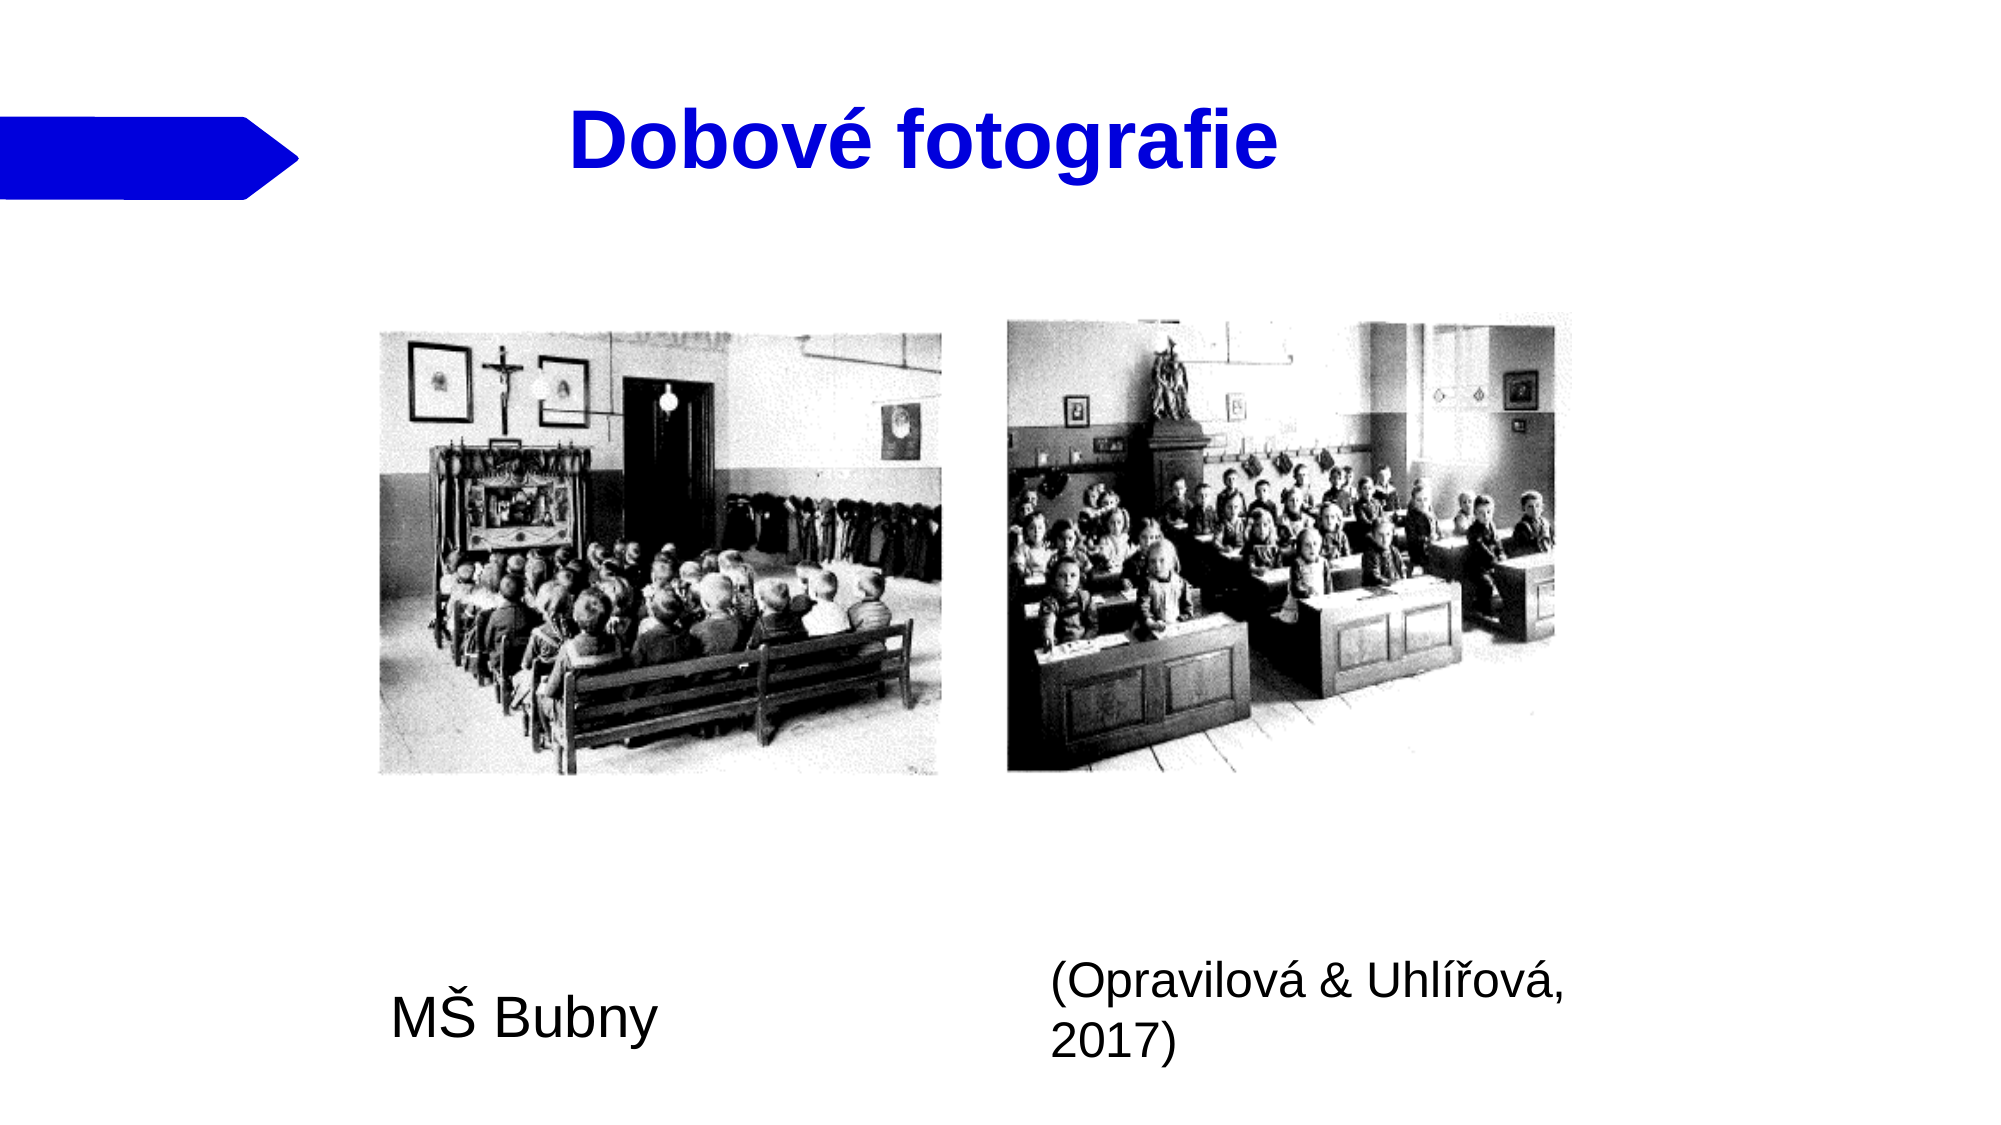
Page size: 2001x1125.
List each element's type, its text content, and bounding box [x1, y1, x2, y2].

picture [373, 315, 949, 783]
text_box (Opravilová & Uhlířová, 2017) [1035, 940, 1591, 1075]
list MŠ Bubny [324, 262, 1550, 1062]
title Dobové fotografie [568, 102, 1651, 313]
picture [999, 312, 1572, 781]
